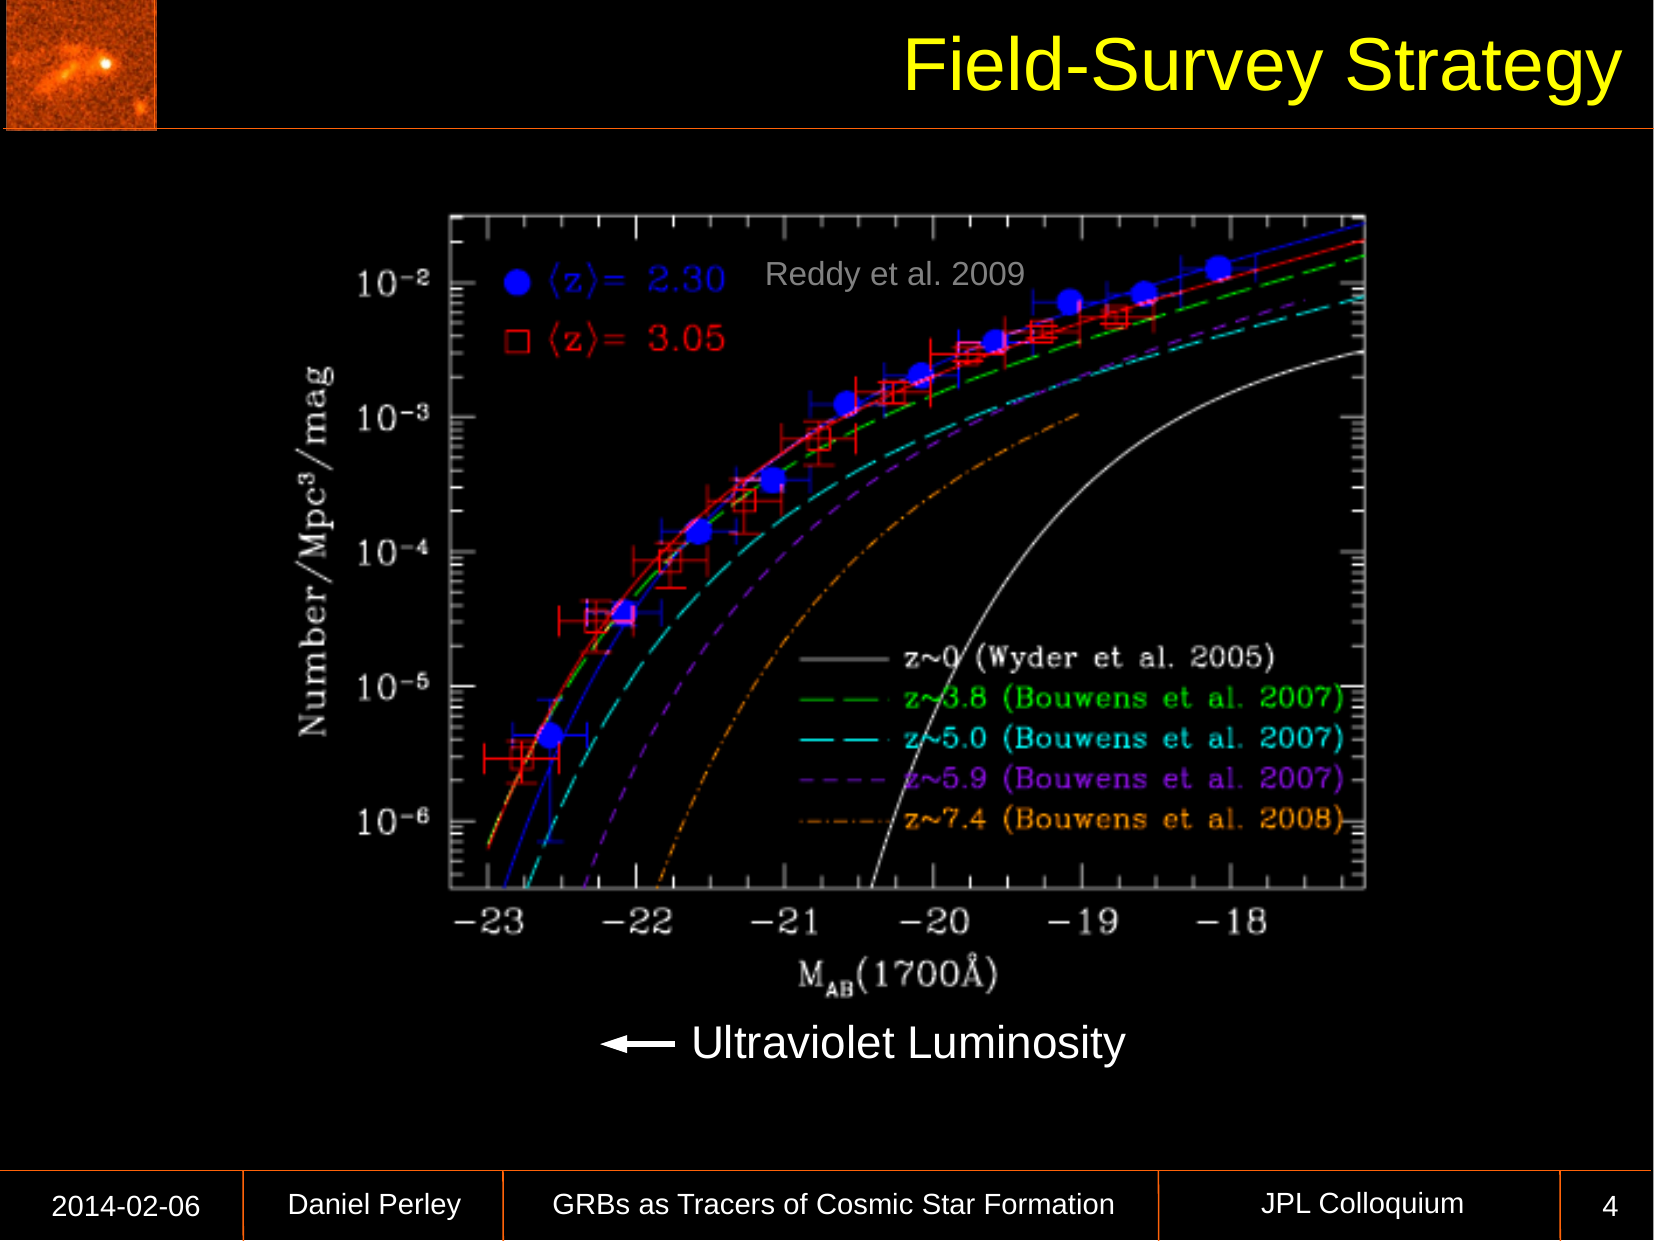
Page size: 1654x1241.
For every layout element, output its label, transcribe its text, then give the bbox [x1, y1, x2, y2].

title Field-Survey Strategy [187, 13, 1624, 115]
picture [7, 0, 154, 128]
text_box Reddy et al. 2009 [750, 248, 1126, 301]
picture [187, 190, 1388, 1013]
text_box Ultraviolet Luminosity [552, 1006, 1266, 1079]
